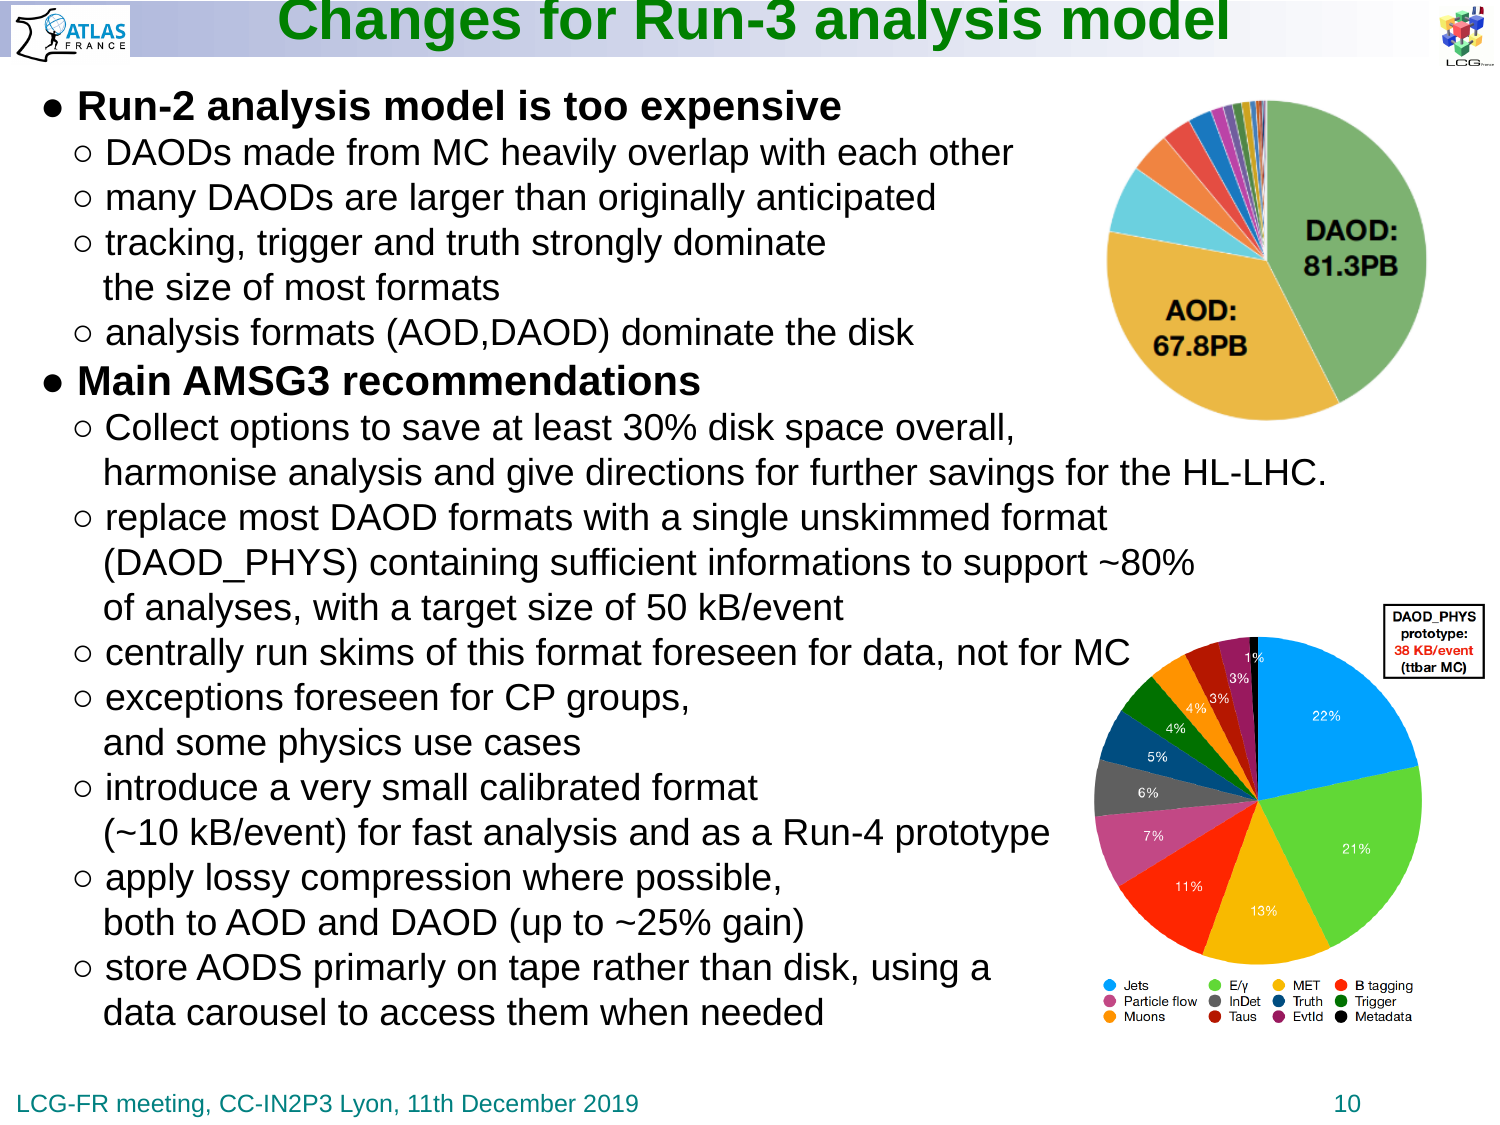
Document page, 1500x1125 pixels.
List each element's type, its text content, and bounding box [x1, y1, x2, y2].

text_box ● Run-2 analysis model is too expensive ○ DAODs made from MC heavily overlap with each other ○ many DAODs are larger than originally anticipated ○ tracking, trigger and truth strongly dominate the size of most formats ○ analysis formats (AOD,DAOD) dominate the disk ● Main AMSG3 recommendations ○ Collect options to save at least 30% disk space overall, harmonise analysis and give directions for further savings for the HL-LHC. ○ replace most DAOD formats with a single unskimmed format (DAOD_PHYS) containing sufficient informations to support ~80% of analyses, with a target size of 50 kB/event ○ centrally run skims of this format foreseen for data, not for MC ○ exceptions foreseen for CP groups, and some physics use cases ○ introduce a very small calibrated format (~10 kB/event) for fast analysis and as a Run-4 prototype ○ apply lossy compression where possible, both to AOD and DAOD (up to ~25% gain) ○ store AODS primarly on tape rather than disk, using a data carousel to access them when needed [25, 70, 1477, 317]
picture [1079, 602, 1489, 1028]
text_box Changes for Run-3 analysis model [7, 0, 1500, 106]
picture [1087, 317, 1441, 438]
